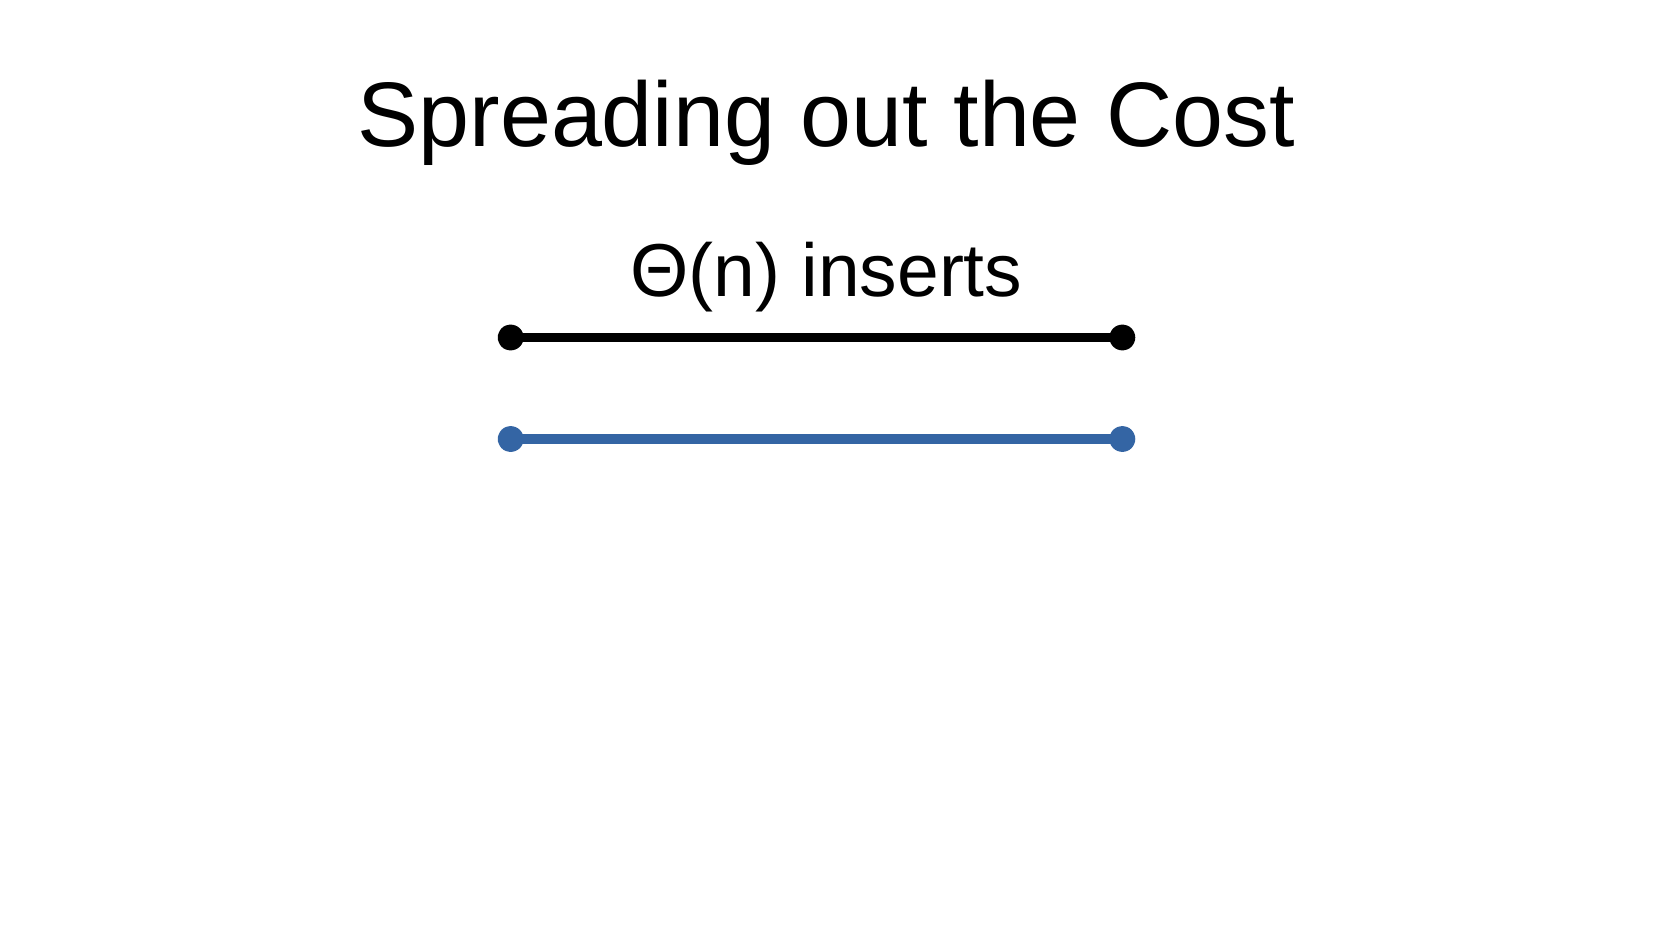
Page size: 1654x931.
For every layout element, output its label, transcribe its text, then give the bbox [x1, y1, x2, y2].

text_box Θ(n) inserts [616, 221, 1038, 320]
title Spreading out the Cost [82, 37, 1571, 193]
